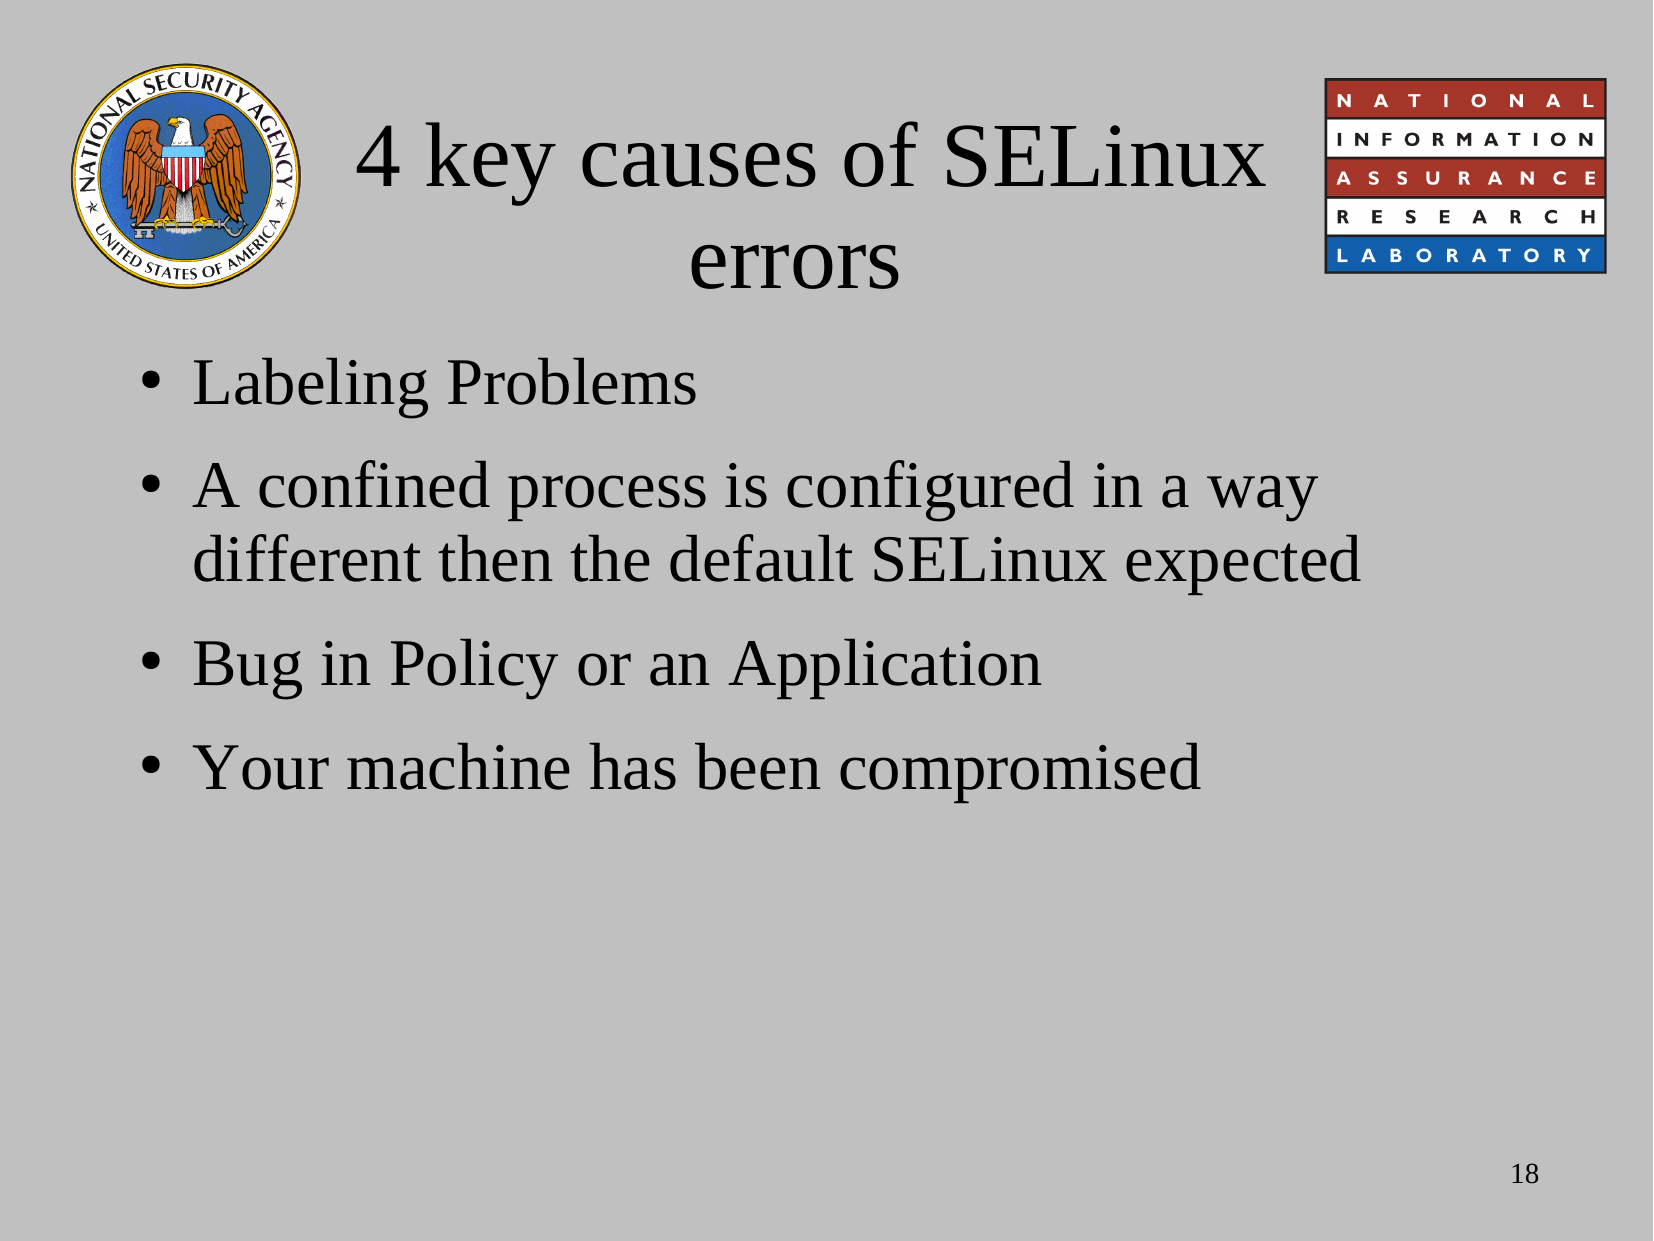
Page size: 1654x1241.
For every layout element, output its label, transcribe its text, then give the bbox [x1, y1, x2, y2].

list Labeling Problems A confined process is configured in a way different then the default SELinux expected Bug in Policy or an Application Your machine has been compromised [121, 344, 1534, 1127]
title 4 key causes of SELinux errors [312, 102, 1279, 311]
picture [69, 61, 303, 291]
picture [1324, 78, 1607, 274]
